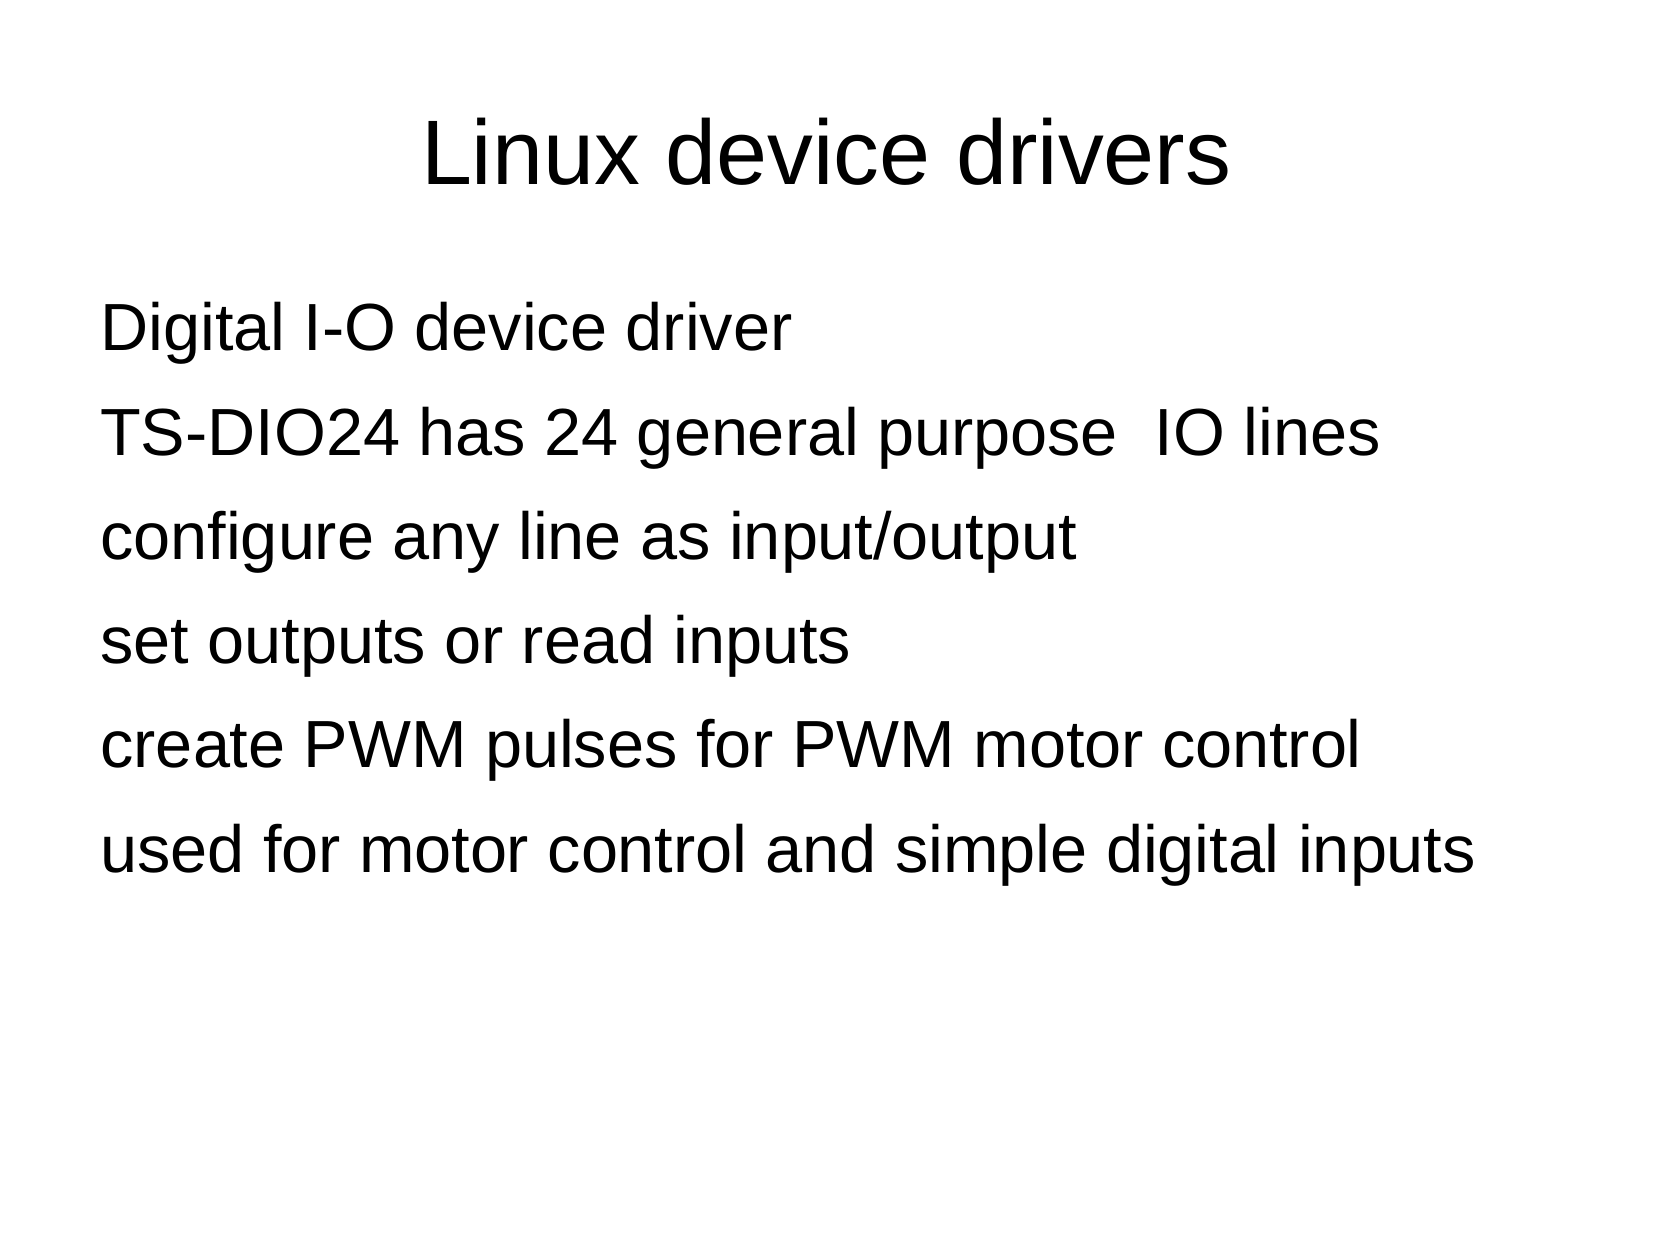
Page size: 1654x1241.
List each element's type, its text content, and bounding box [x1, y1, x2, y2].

list Digital I-O device driver TS-DIO24 has 24 general purpose IO lines configure any line as input/output set outputs or read inputs create PWM pulses for PWM motor control used for motor control and simple digital inputs [82, 290, 1571, 1109]
title Linux device drivers [82, 49, 1571, 257]
